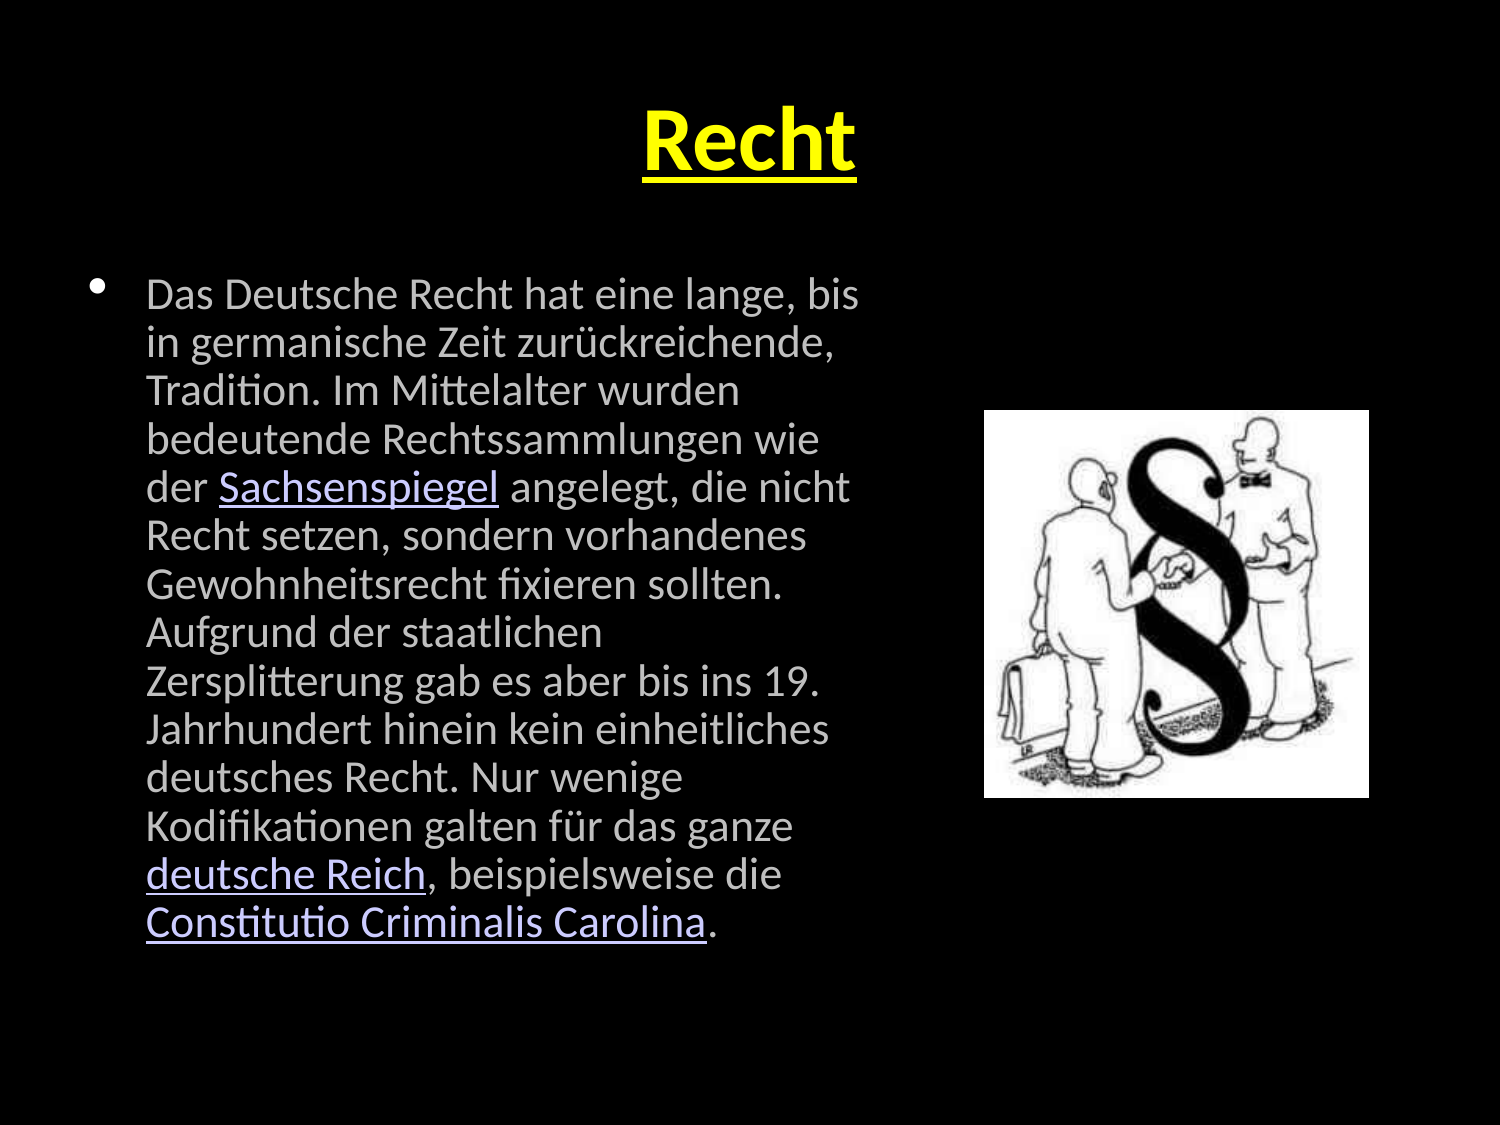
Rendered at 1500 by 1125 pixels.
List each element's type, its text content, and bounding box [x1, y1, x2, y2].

list Das Deutsche Recht hat eine lange, bis in germanische Zeit zurückreichende, Tradition. Im Mittelalter wurden bedeutende Rechtssammlungen wie der Sachsenspiegel angelegt, die nicht Recht setzen, sondern vorhandenes Gewohnheitsrecht fixieren sollten. Aufgrund der staatlichen Zersplitterung gab es aber bis ins 19. Jahrhundert hinein kein einheitliches deutsches Recht. Nur wenige Kodifikationen galten für das ganze deutsche Reich, beispielsweise die Constitutio Criminalis Carolina. [75, 262, 879, 1006]
title Recht [75, 44, 1425, 233]
picture [984, 410, 1369, 798]
